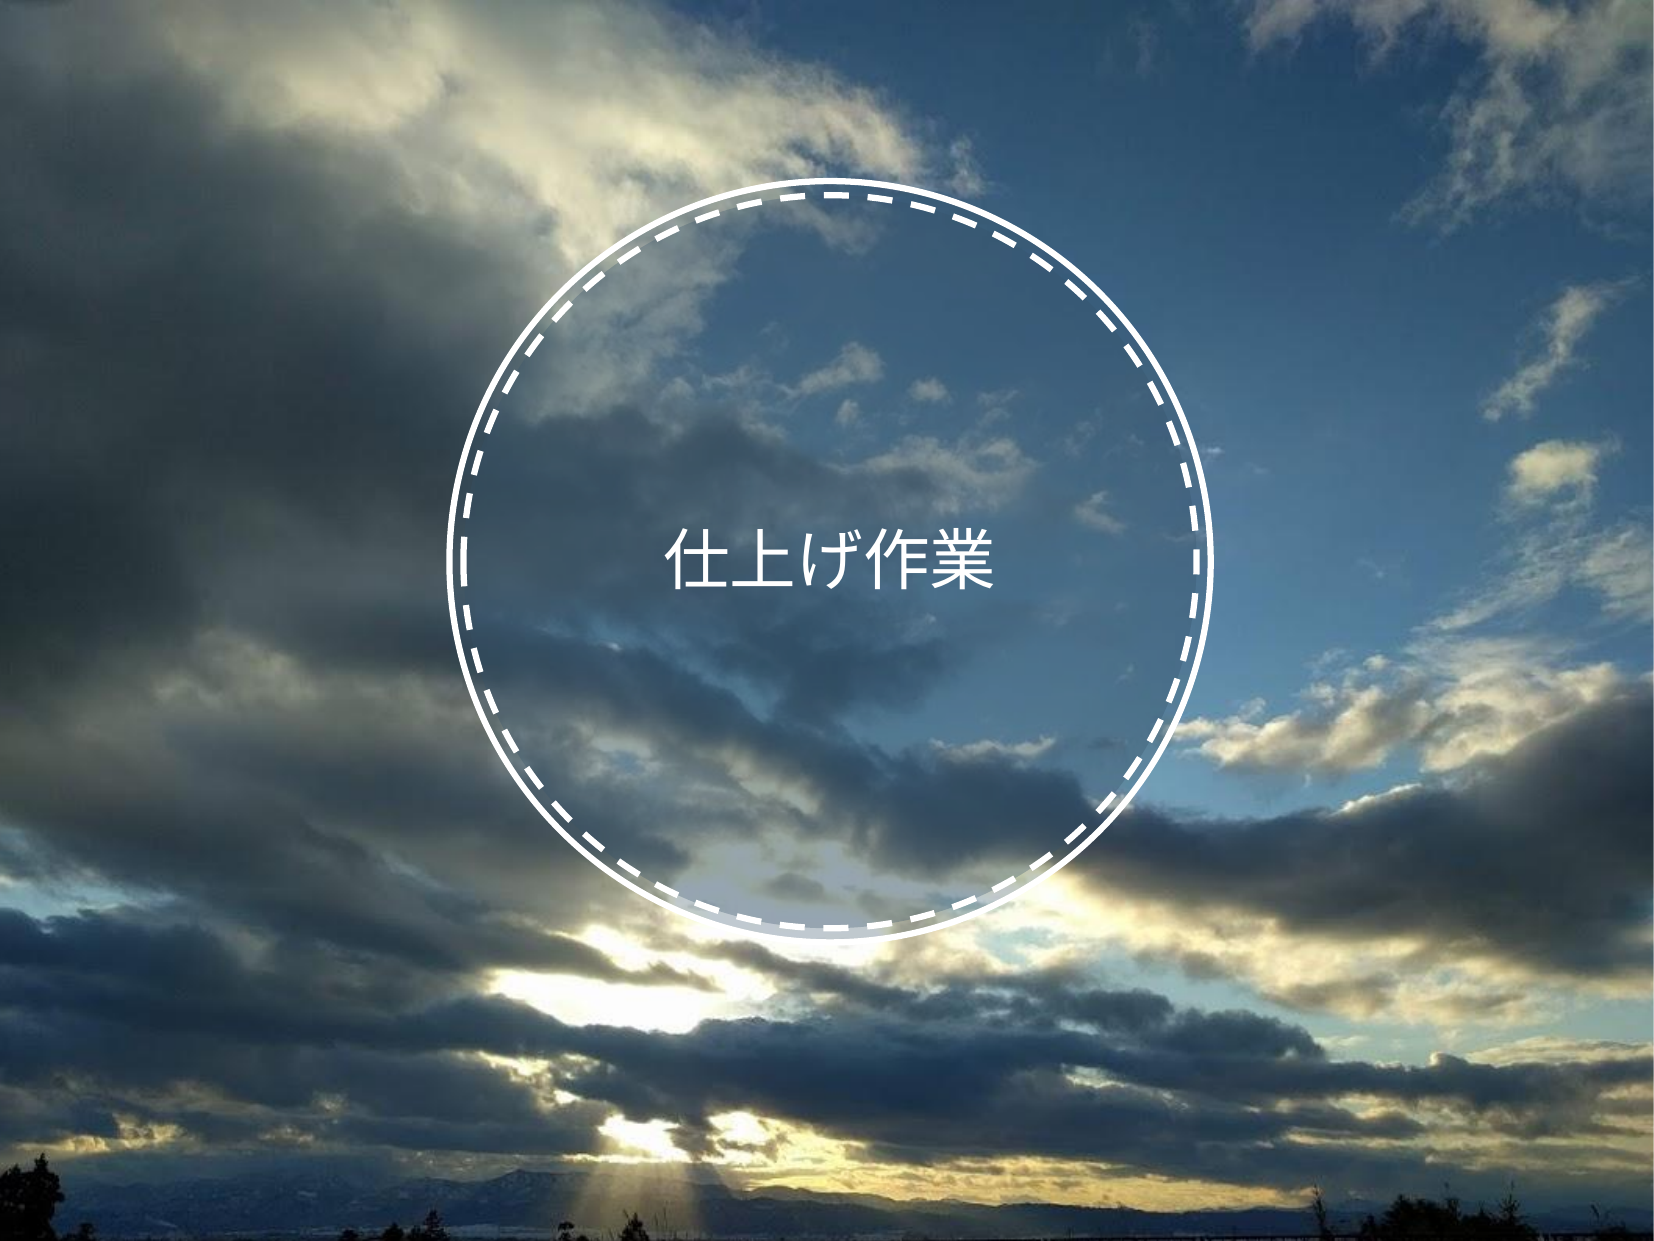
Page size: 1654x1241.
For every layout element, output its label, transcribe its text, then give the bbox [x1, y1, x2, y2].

text_box [507, 181, 1153, 360]
text_box 仕上げ作業 [483, 360, 1177, 756]
picture [0, 0, 1654, 1241]
text_box [449, 405, 483, 719]
text_box [1177, 405, 1211, 719]
text_box [502, 756, 1158, 943]
